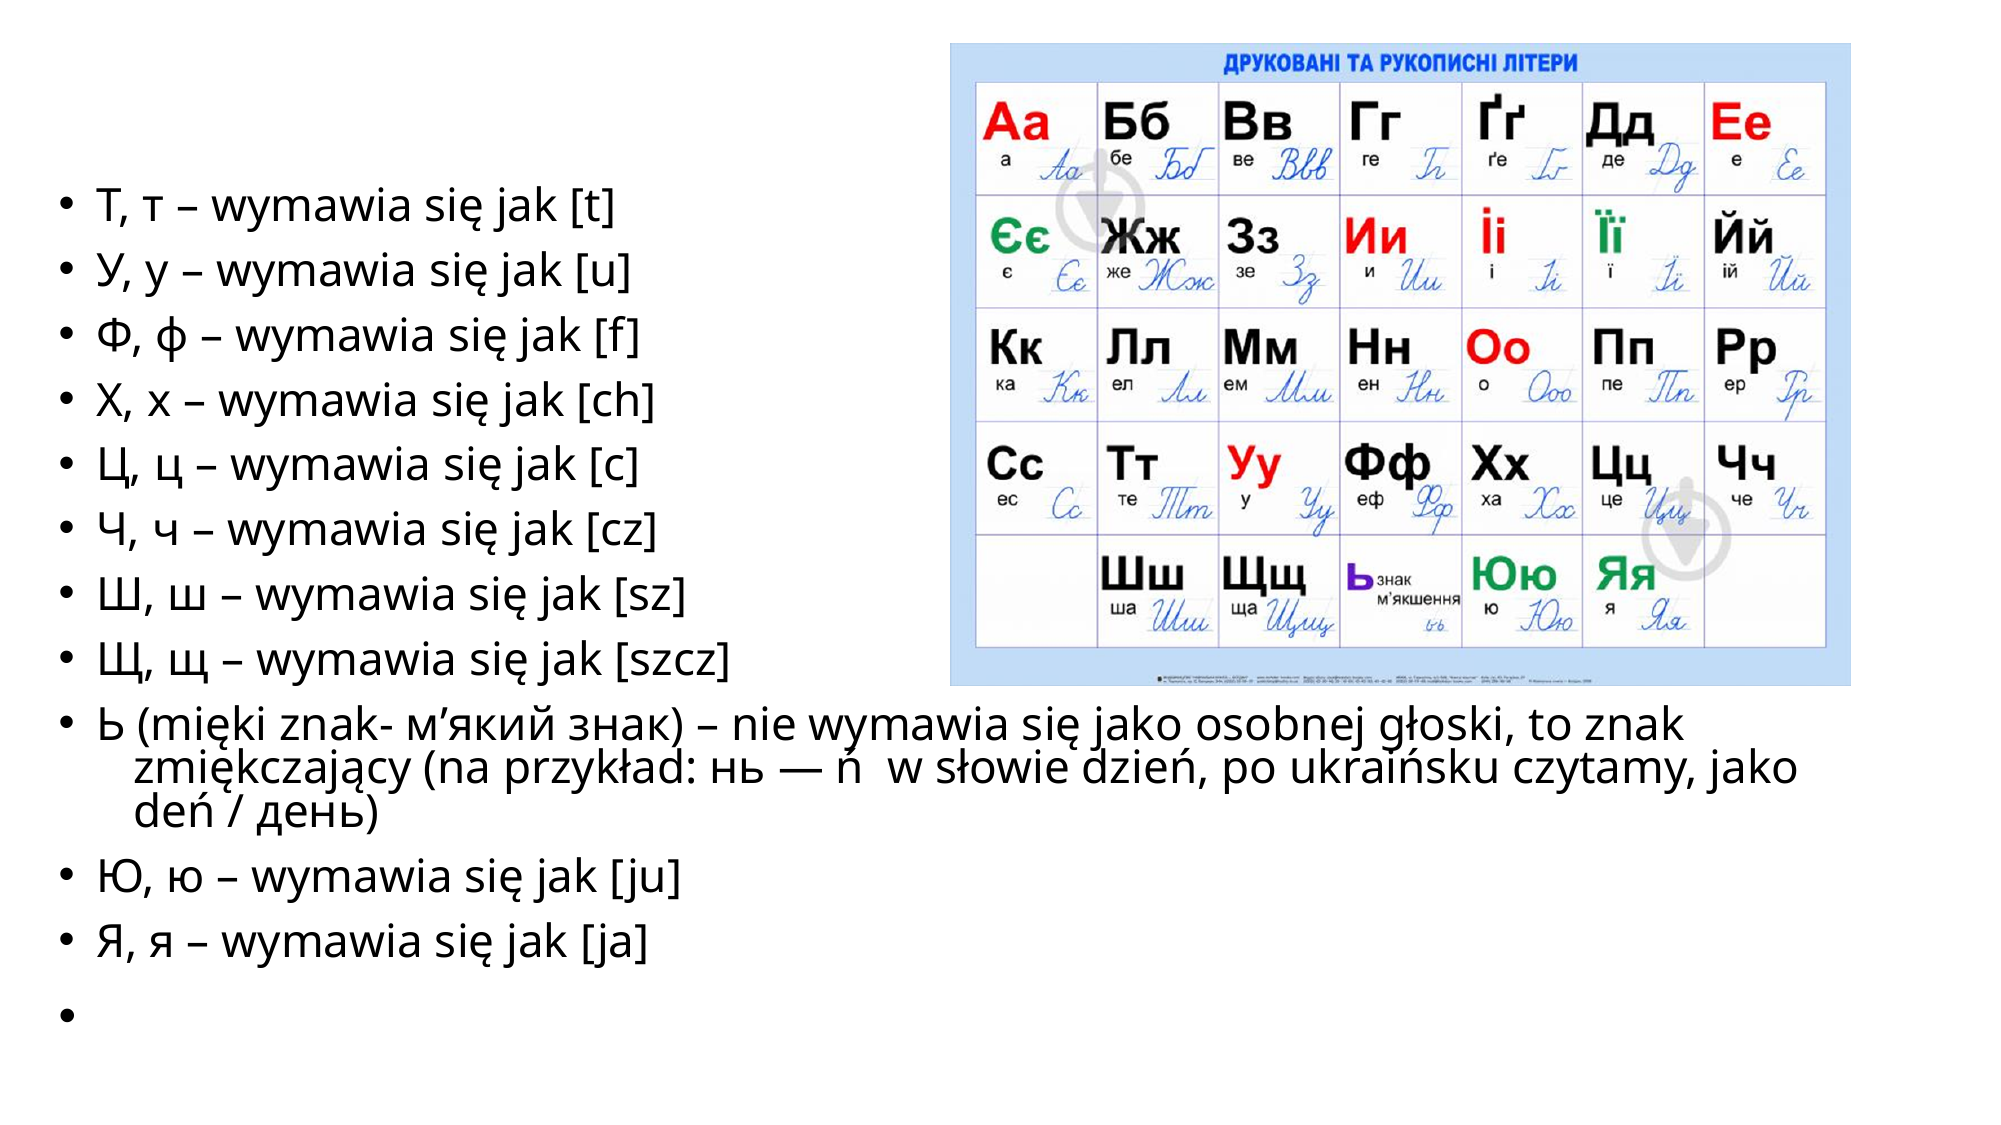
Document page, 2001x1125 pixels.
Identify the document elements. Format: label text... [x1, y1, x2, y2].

list T, т – wymawia się jak [t] У, у – wymawia się jak [u] Ф, ф – wymawia się jak [f] Х, х – wymawia się jak [ch] Ц, ц – wymawia się jak [c] Ч, ч – wymawia się jak [cz] Ш, ш – wymawia się jak [sz] Щ, щ – wymawia się jak [szcz] Ь (mięki znak- м’який знак) – nie wymawia się jako osobnej głoski, to znak zmiękczający (na przykład: нь — ń w słowie dzień, po ukraińsku czytamy, jako deń / день) Ю, ю – wymawia się jak [ju] Я, я – wymawia się jak [ja] [43, 179, 1850, 1055]
picture [950, 43, 1851, 686]
